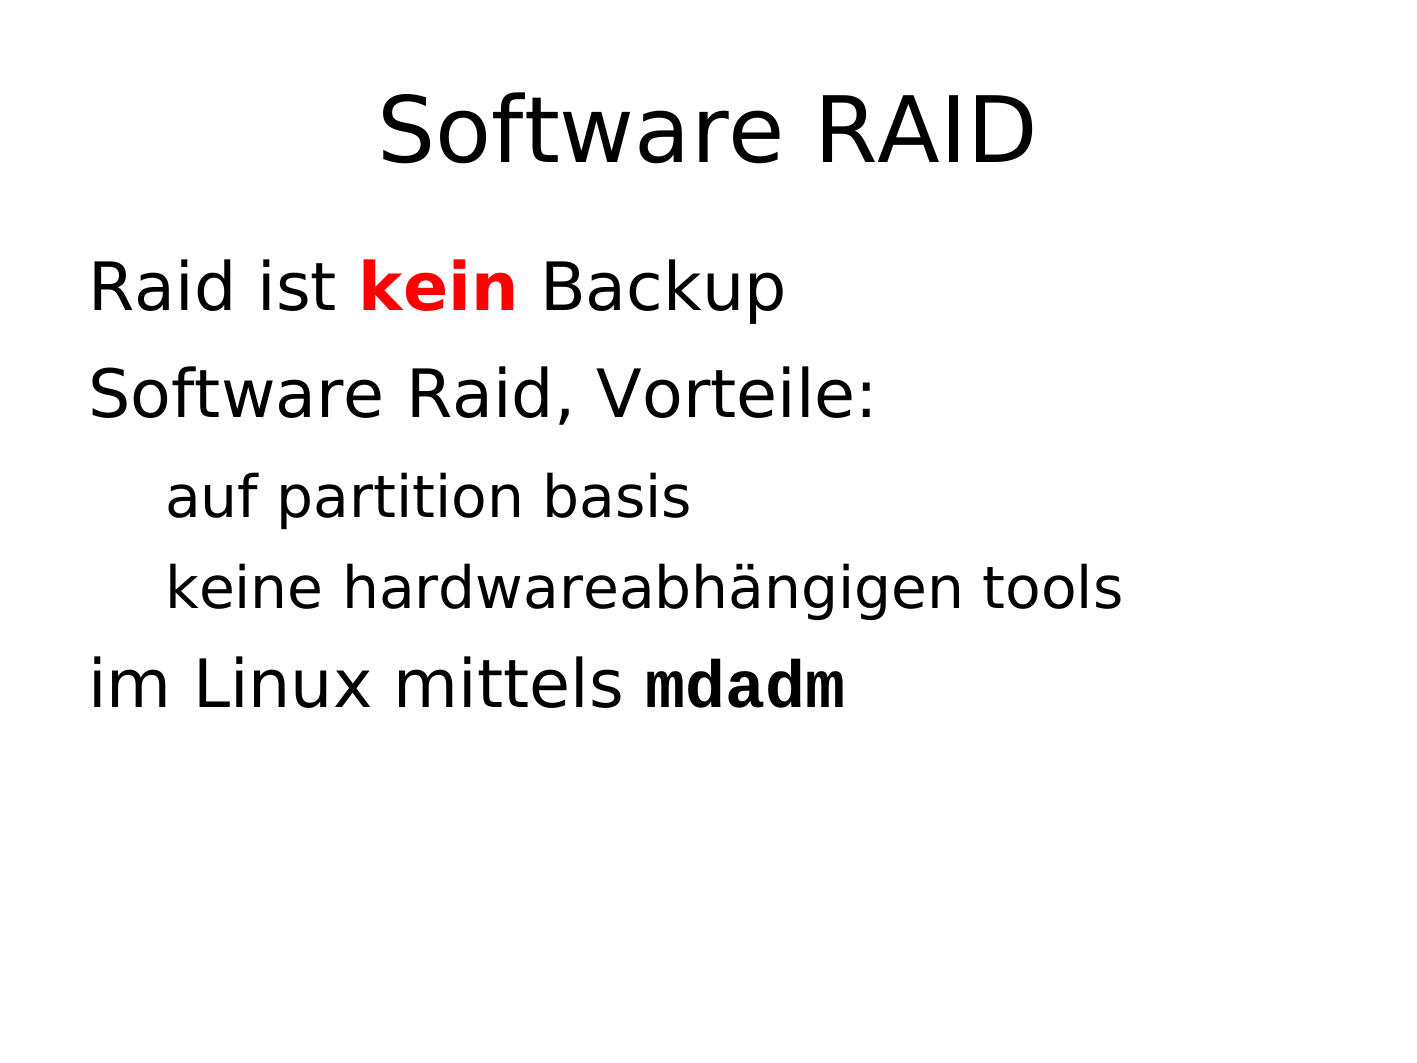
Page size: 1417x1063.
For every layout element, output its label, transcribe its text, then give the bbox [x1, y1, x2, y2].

list Raid ist kein Backup Software Raid, Vorteile: auf partition basis keine hardwareabhängigen tools im Linux mittels mdadm [70, 248, 1346, 936]
title Software RAID [70, 49, 1346, 213]
